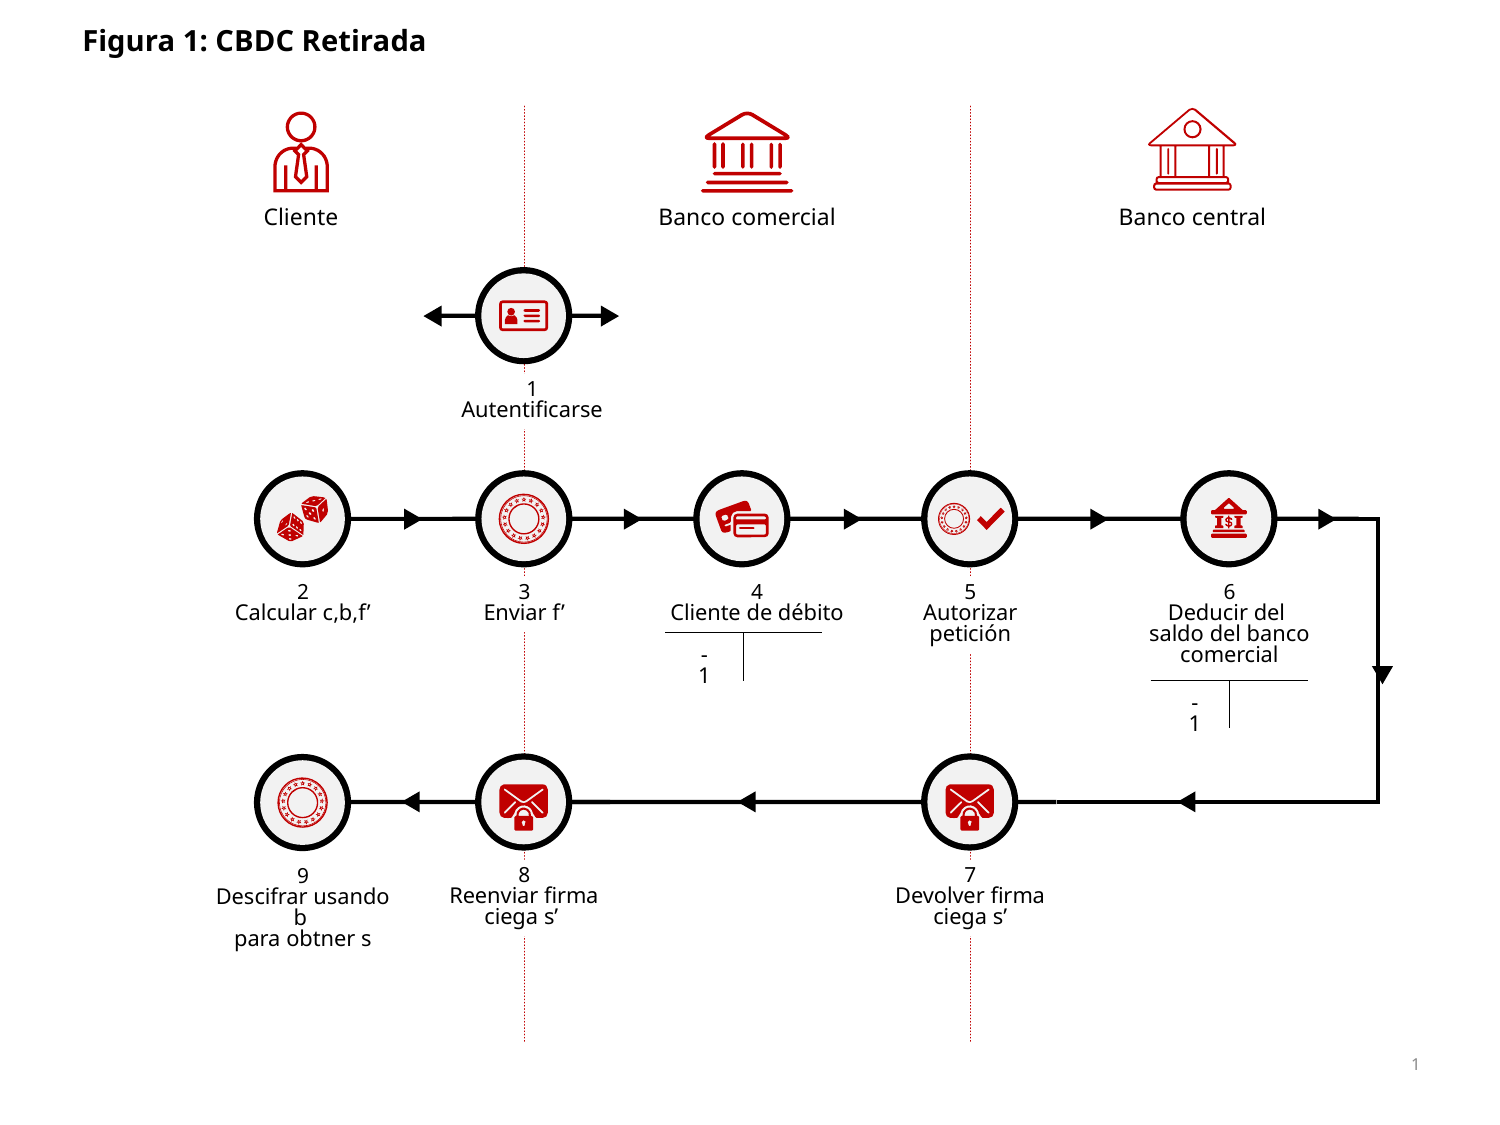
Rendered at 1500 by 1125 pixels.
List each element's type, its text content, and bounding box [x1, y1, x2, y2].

text_box [423, 305, 442, 327]
text_box [273, 111, 329, 193]
text_box 9 Descifrar usando b para obtner s [201, 860, 406, 958]
text_box [721, 142, 725, 169]
text_box 2 Calcular c,b,f’ [201, 576, 406, 633]
text_box [1318, 508, 1337, 530]
text_box [921, 753, 1019, 851]
text_box [737, 791, 756, 813]
text_box -1 [1170, 686, 1220, 743]
text_box [712, 171, 782, 176]
text_box [404, 508, 423, 530]
text_box [704, 111, 790, 141]
text_box [741, 142, 745, 169]
text_box [1180, 470, 1278, 568]
text_box 6 Deducir del saldo del banco comercial [1127, 576, 1332, 675]
text_box [693, 470, 791, 568]
text_box [475, 753, 573, 851]
text_box [843, 508, 862, 530]
text_box [1180, 791, 1196, 800]
text_box [749, 142, 754, 169]
text_box 4 Cliente de débito [640, 576, 868, 633]
text_box Figura 1: CBDC Retirada [67, 18, 1317, 66]
text_box [401, 791, 420, 813]
text_box [253, 753, 352, 852]
text_box <number> [1379, 1044, 1436, 1085]
text_box [921, 470, 1019, 568]
text_box [475, 470, 573, 568]
text_box [623, 508, 642, 530]
text_box 8 Reenviar firma ciega s’ [422, 859, 627, 937]
text_box [700, 189, 794, 193]
text_box 7 Devolver firma ciega s’ [868, 859, 1073, 937]
text_box Banco comercial [602, 200, 893, 238]
text_box [600, 305, 620, 327]
text_box [1090, 508, 1109, 530]
text_box [705, 180, 789, 185]
text_box -1 [679, 638, 729, 696]
text_box 1 Autentificarse [438, 373, 626, 430]
text_box [778, 142, 782, 169]
text_box [712, 142, 717, 169]
text_box [769, 142, 774, 169]
text_box [1181, 804, 1196, 813]
text_box [1148, 107, 1237, 191]
text_box [475, 267, 573, 365]
text_box Banco central [1047, 200, 1338, 238]
text_box [1371, 666, 1393, 685]
text_box Cliente [194, 200, 408, 238]
text_box 5 Autorizar petición [868, 576, 1073, 654]
text_box 3 Enviar f’ [422, 576, 627, 633]
text_box [253, 470, 352, 568]
